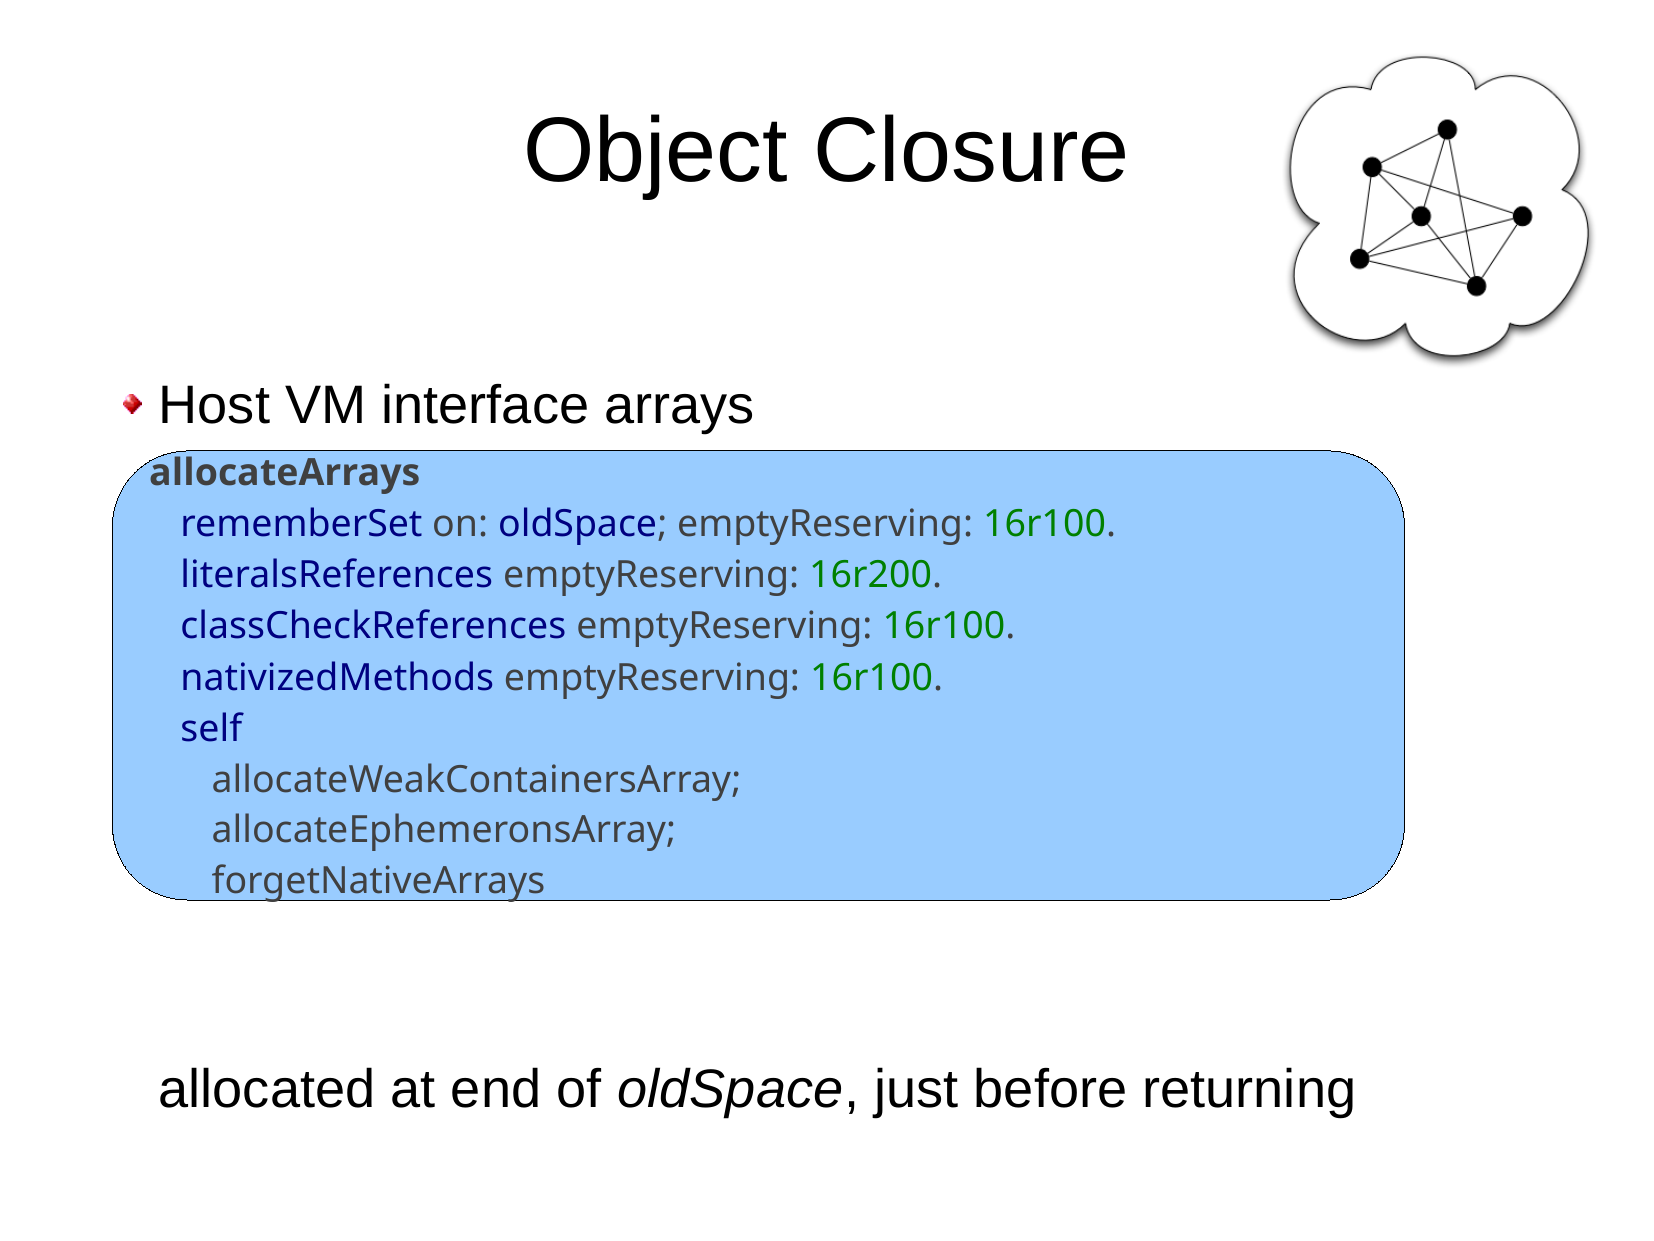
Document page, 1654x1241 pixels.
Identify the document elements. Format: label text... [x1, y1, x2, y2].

text_box Object Closure [143, 91, 1275, 209]
text_box Host VM interface arrays [37, 366, 1351, 474]
text_box allocated at end of oldSpace, just before returning [37, 1051, 1501, 1159]
text_box allocateArrays rememberSet on: oldSpace; emptyReserving: 16r100. literalsReferences emptyReserving: 16r200. classCheckReferences emptyReserving: 16r100. nativizedMethods emptyReserving: 16r100. self allocateWeakContainersArray; allocateEphemeronsArray; forgetNativeArrays [112, 450, 1405, 901]
picture [1275, 37, 1613, 376]
